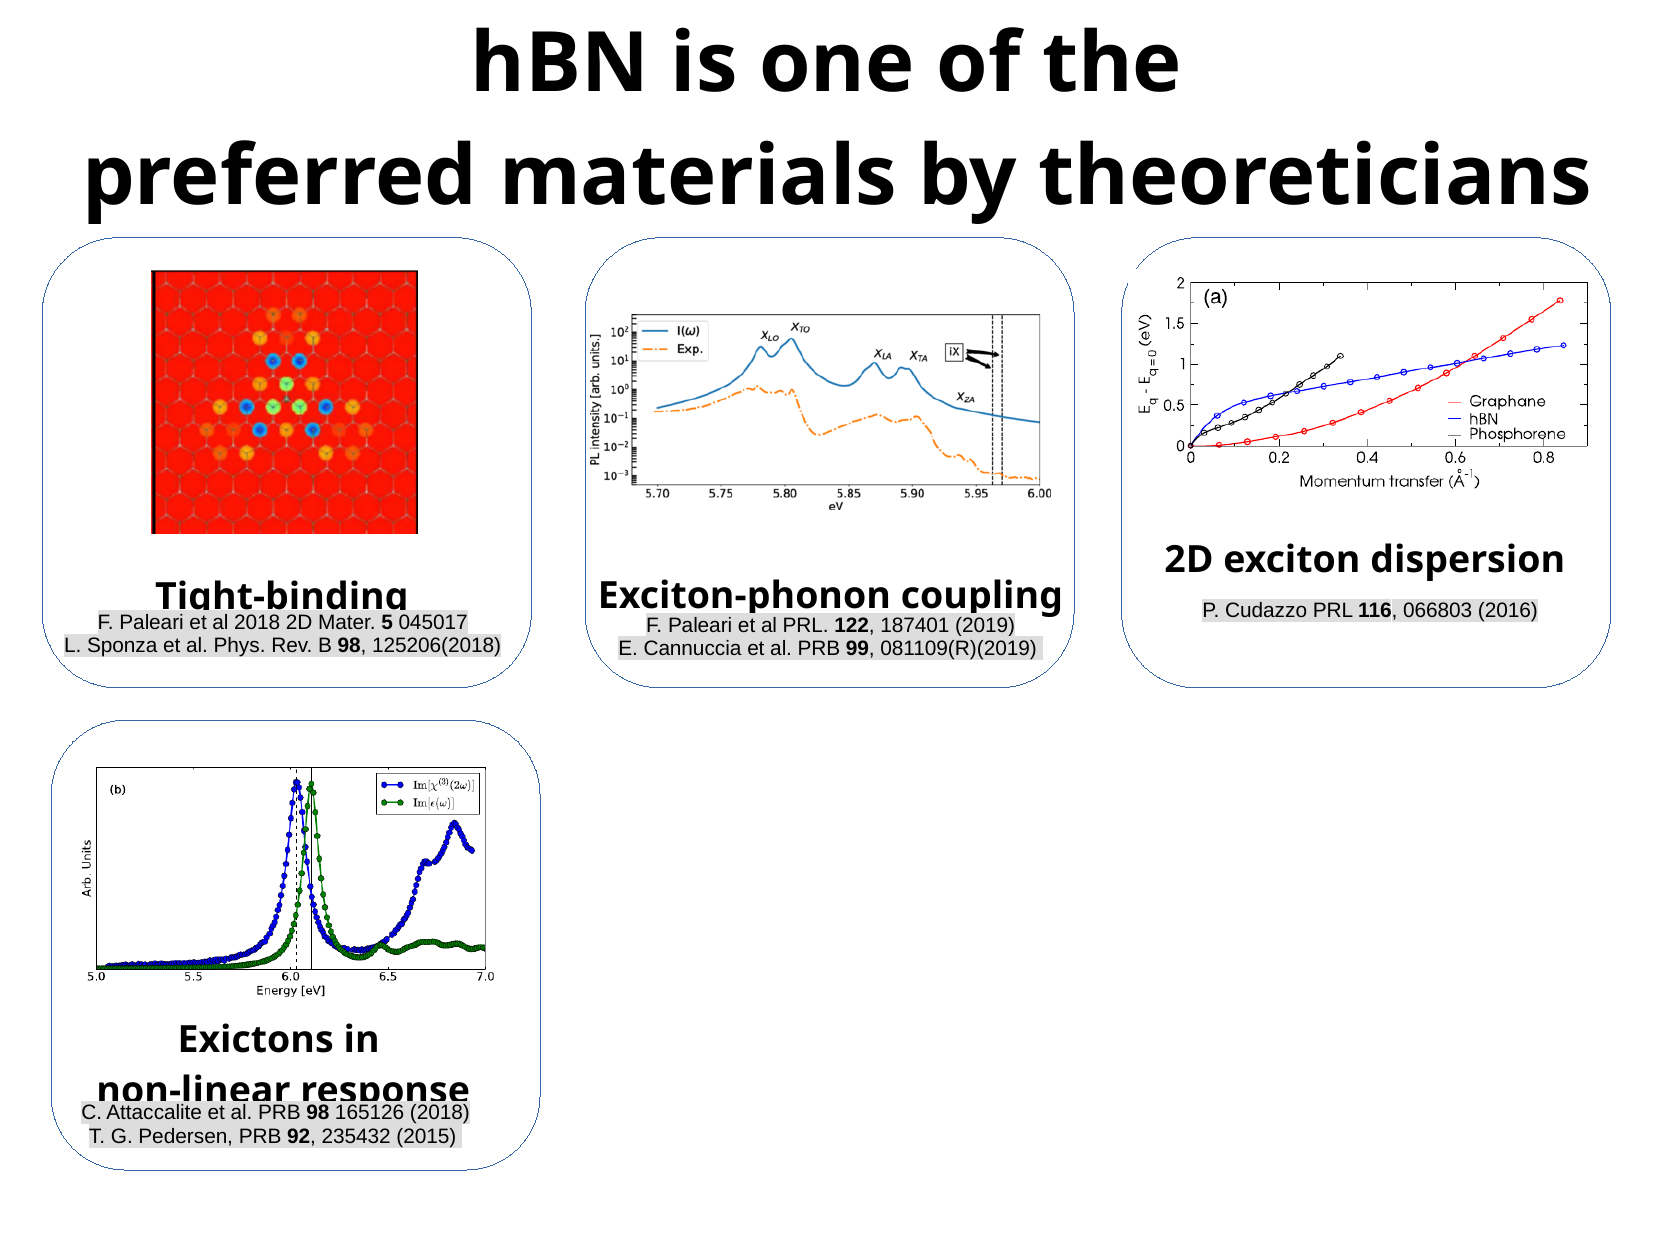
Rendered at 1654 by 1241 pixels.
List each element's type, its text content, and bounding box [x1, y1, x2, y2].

picture [590, 314, 1051, 511]
text_box F. Paleari et al 2018 2D Mater. 5 045017 L. Sponza et al. Phys. Rev. B 98, 125206(2018) [48, 603, 518, 665]
title hBN is one of the preferred materials by theoreticians [0, 0, 1654, 231]
text_box [42, 237, 532, 656]
picture [69, 749, 506, 1006]
text_box [609, 668, 1050, 688]
text_box [51, 720, 541, 1155]
text_box [63, 665, 511, 688]
text_box 2D exciton dispersion [1140, 525, 1591, 578]
text_box Exciton-phonon coupling [581, 561, 1080, 621]
text_box [1121, 237, 1611, 688]
text_box Tight-binding [87, 562, 477, 603]
text_box [1066, 621, 1074, 647]
text_box P. Cudazzo PRL 116, 066803 (2016) [1153, 591, 1587, 653]
text_box F. Paleari et al PRL. 122, 187401 (2019) E. Cannuccia et al. PRB 99, 081109(R)(2019) [596, 605, 1066, 668]
text_box [585, 237, 1075, 561]
text_box [82, 1156, 509, 1171]
picture [151, 269, 418, 534]
text_box Exictons in non-linear response [51, 1005, 517, 1095]
text_box [585, 621, 596, 652]
text_box C. Attaccalite et al. PRB 98 165126 (2018) T. G. Pedersen, PRB 92, 235432 (2015) [41, 1093, 511, 1156]
picture [1128, 269, 1596, 491]
